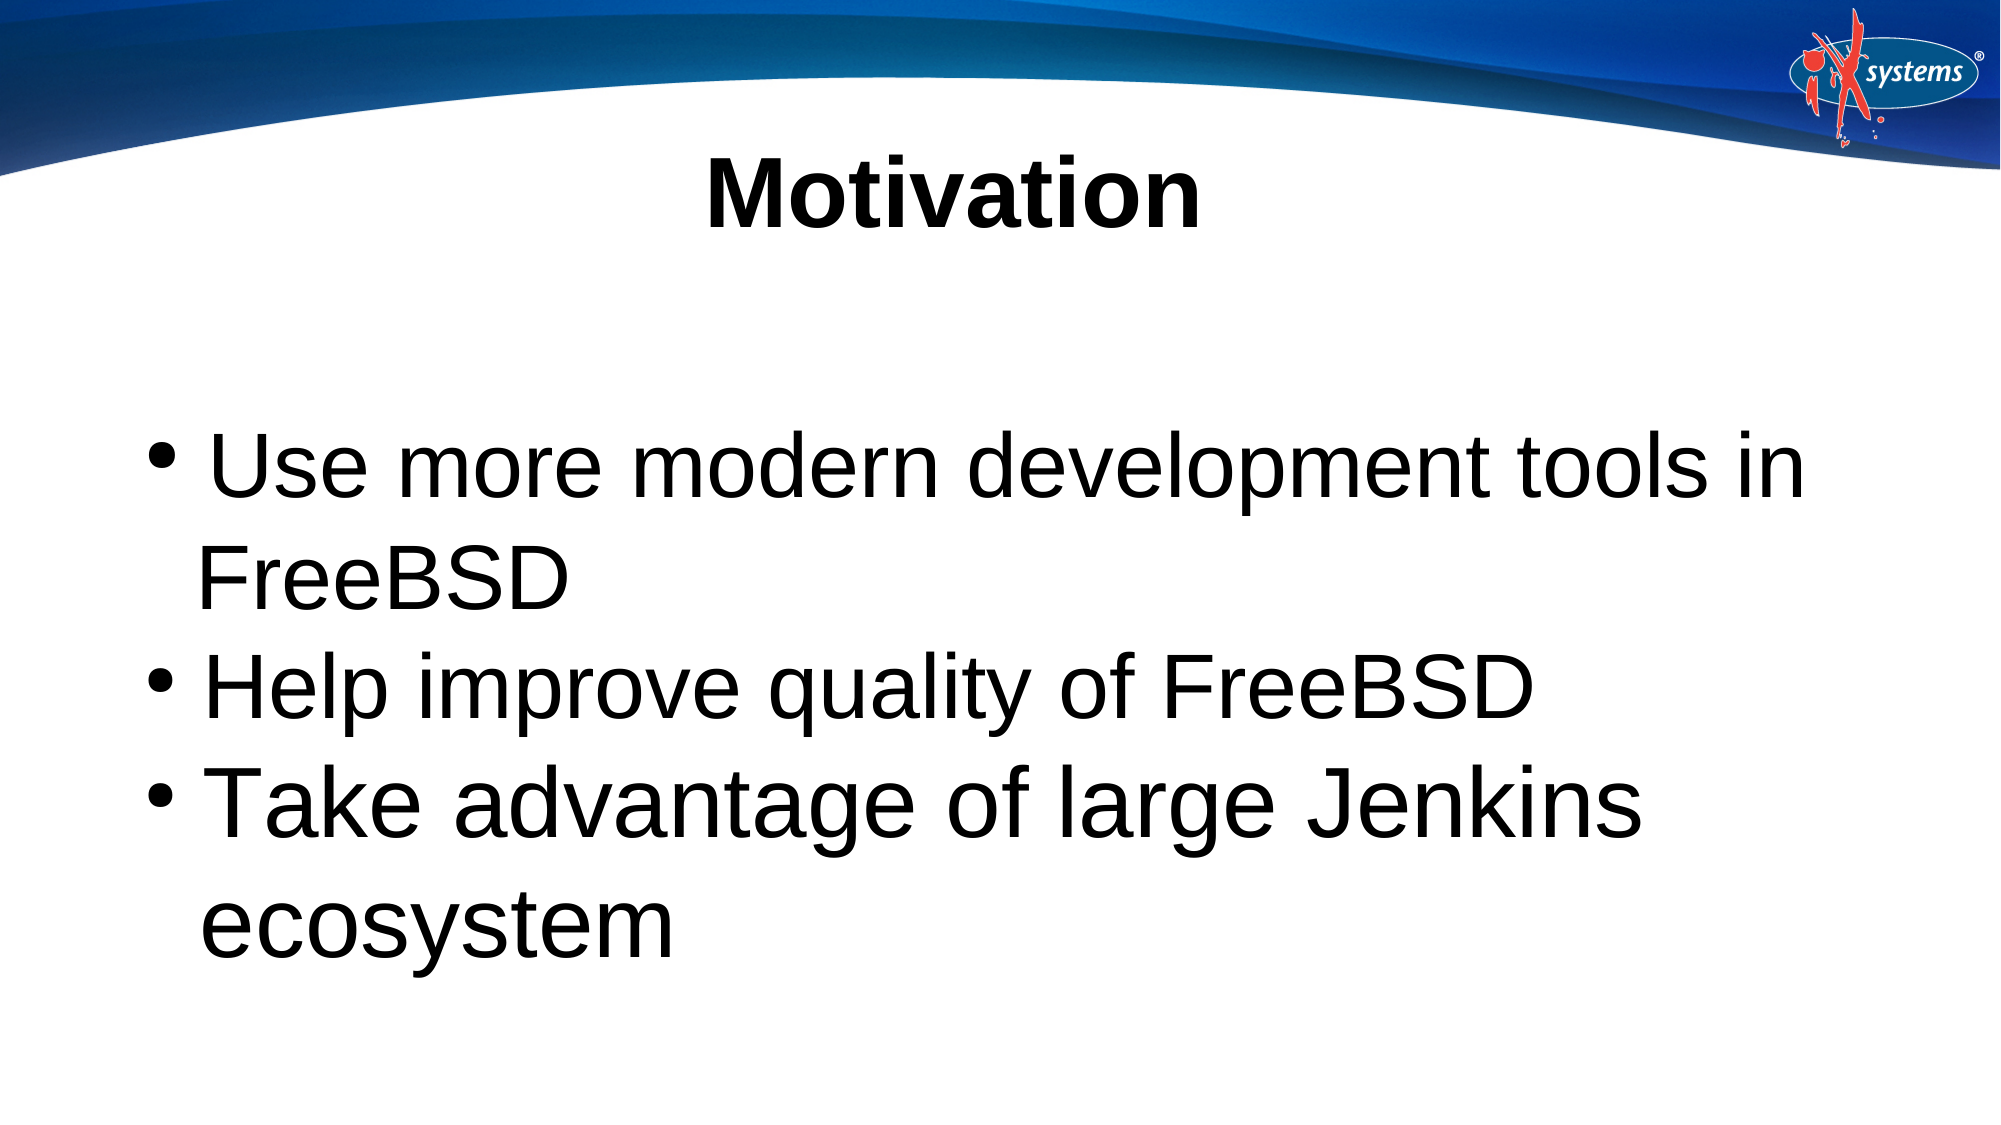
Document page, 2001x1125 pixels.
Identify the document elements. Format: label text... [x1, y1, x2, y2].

text_box Use more modern development tools in FreeBSD Help improve quality of FreeBSD Take advantage of large Jenkins ecosystem [129, 390, 1656, 885]
text_box Motivation [690, 120, 1111, 255]
text_box Motivation [1099, 183, 1111, 219]
picture [0, 0, 2001, 1125]
